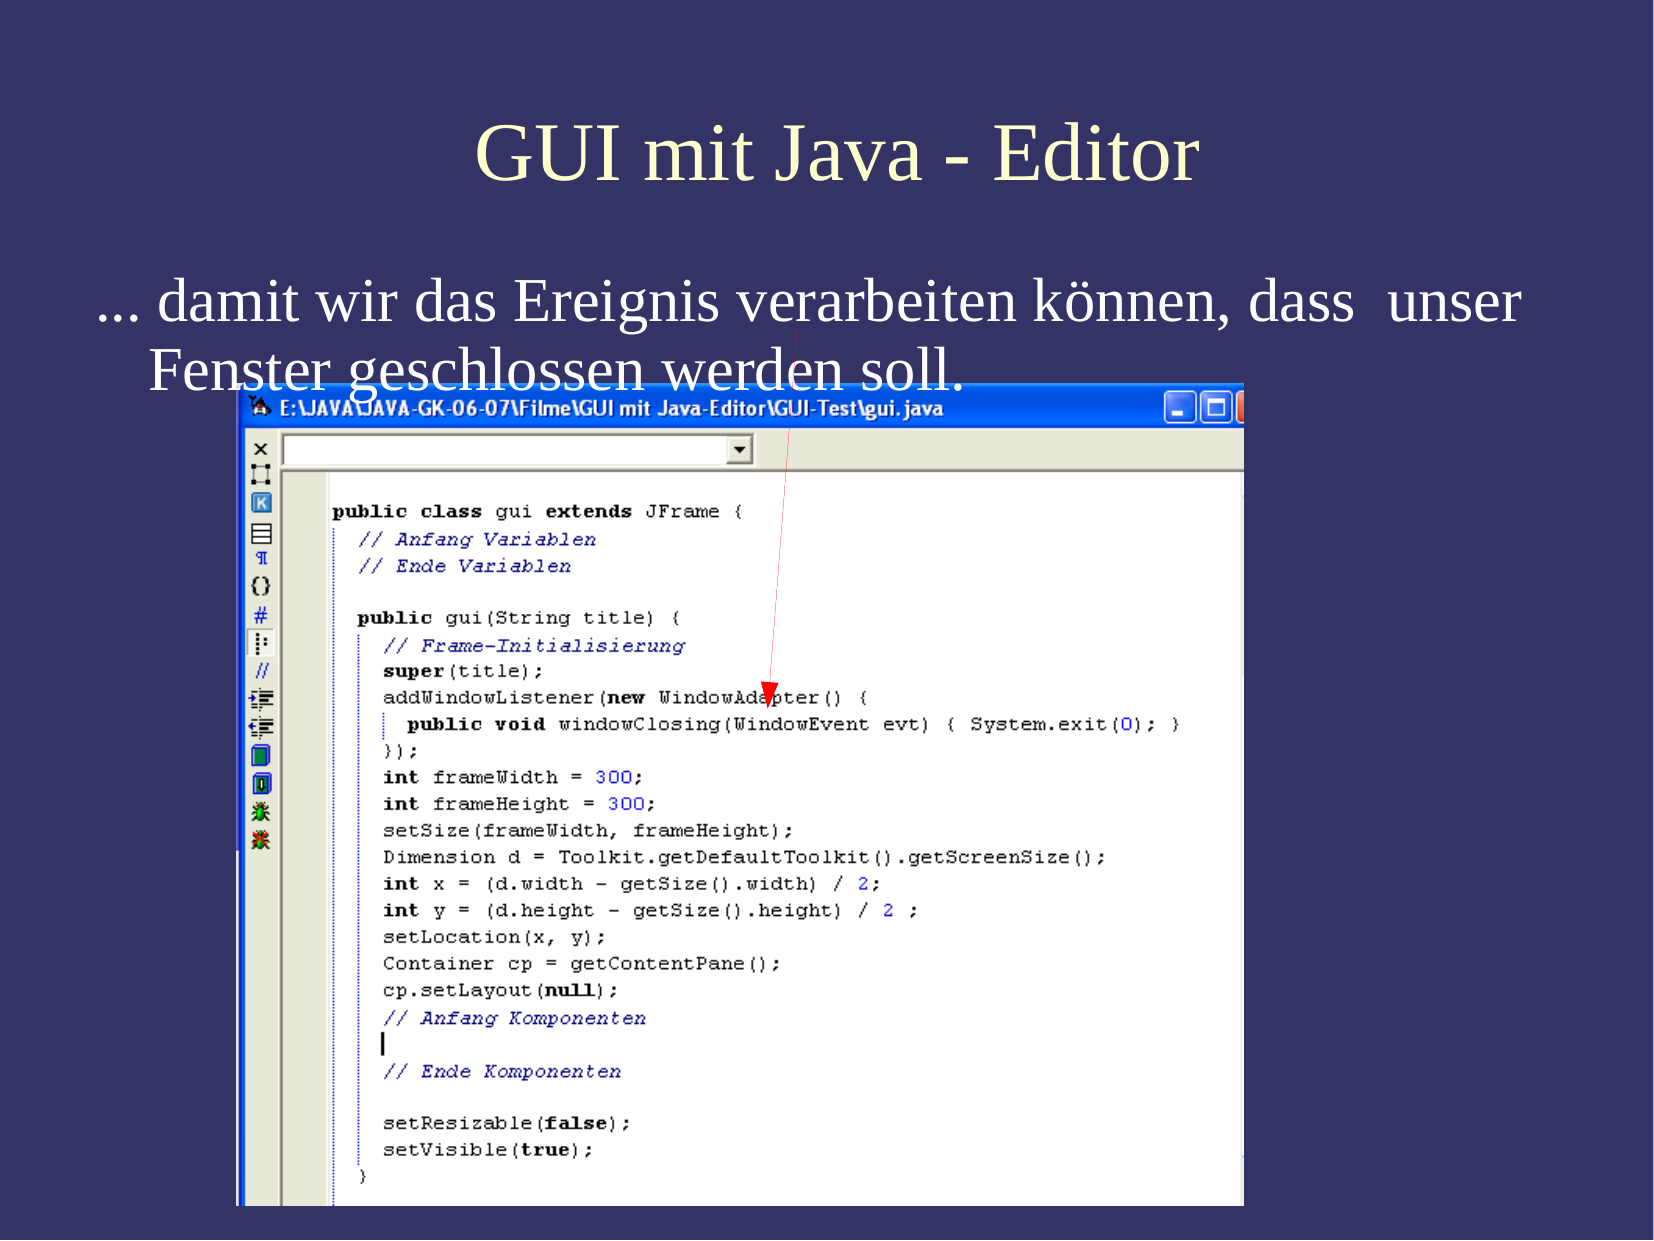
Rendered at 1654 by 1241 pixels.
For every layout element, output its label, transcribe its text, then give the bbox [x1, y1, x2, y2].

list ... damit wir das Ereignis verarbeiten können, dass unser Fenster geschlossen werden soll. [77, 265, 1579, 1214]
title GUI mit Java - Editor [54, 44, 1622, 260]
